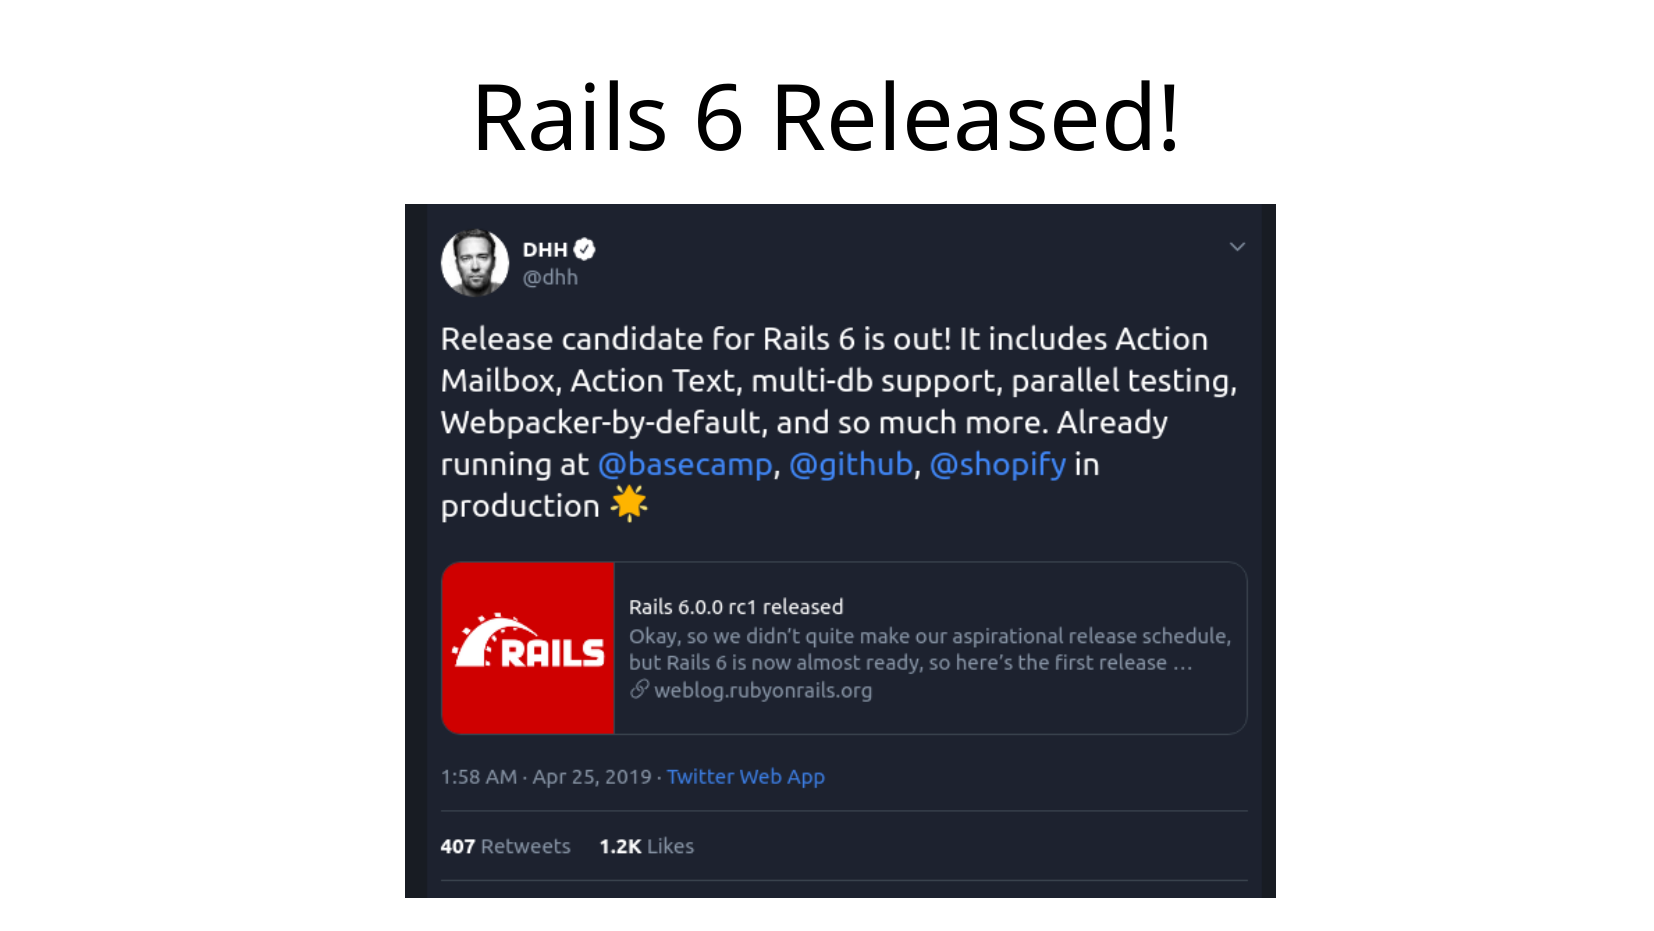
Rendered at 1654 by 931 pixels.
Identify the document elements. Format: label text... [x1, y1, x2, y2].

picture [405, 204, 1276, 898]
title Rails 6 Released! [82, 37, 1571, 193]
